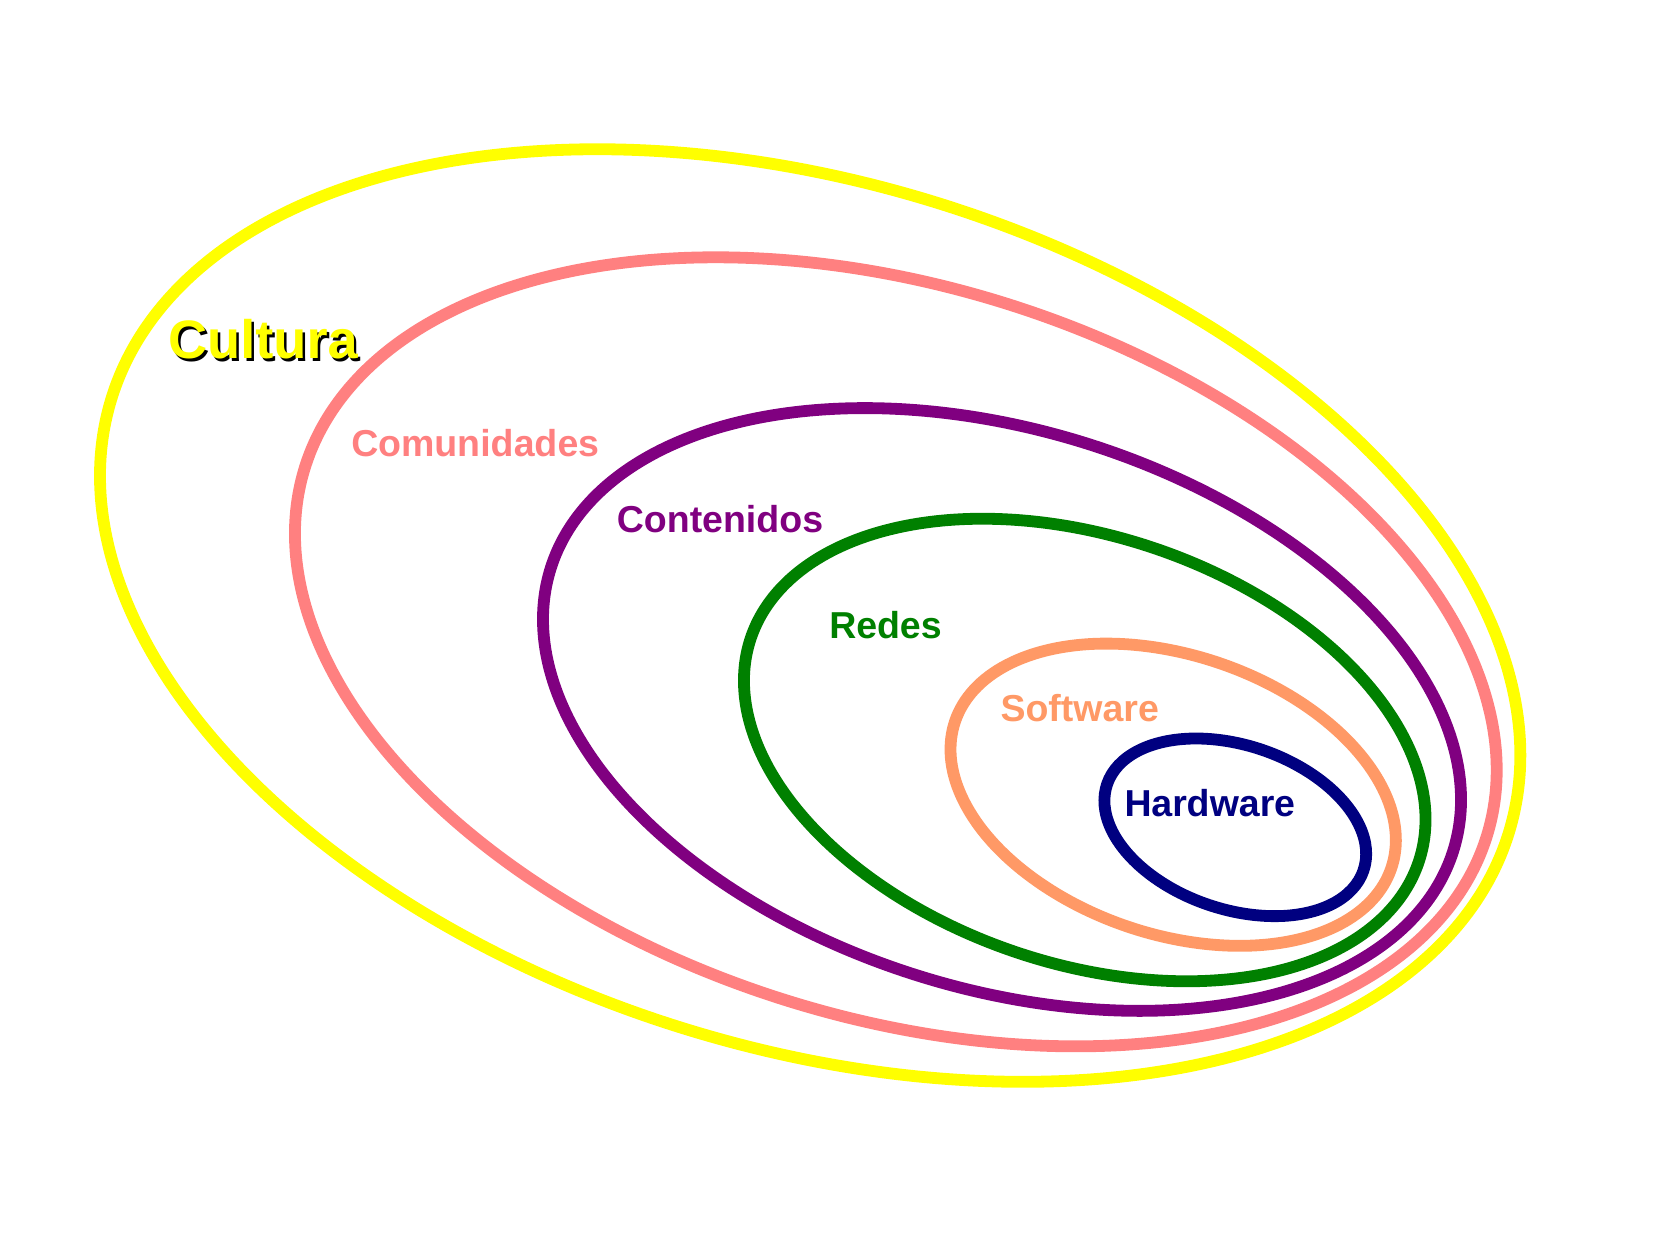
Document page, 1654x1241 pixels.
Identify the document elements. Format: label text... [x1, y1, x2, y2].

text_box Software [985, 680, 1175, 739]
text_box Contenidos [602, 491, 839, 550]
text_box Redes [814, 597, 957, 656]
text_box Hardware [1109, 774, 1312, 833]
text_box Cultura [153, 302, 374, 380]
text_box Comunidades [336, 414, 615, 473]
